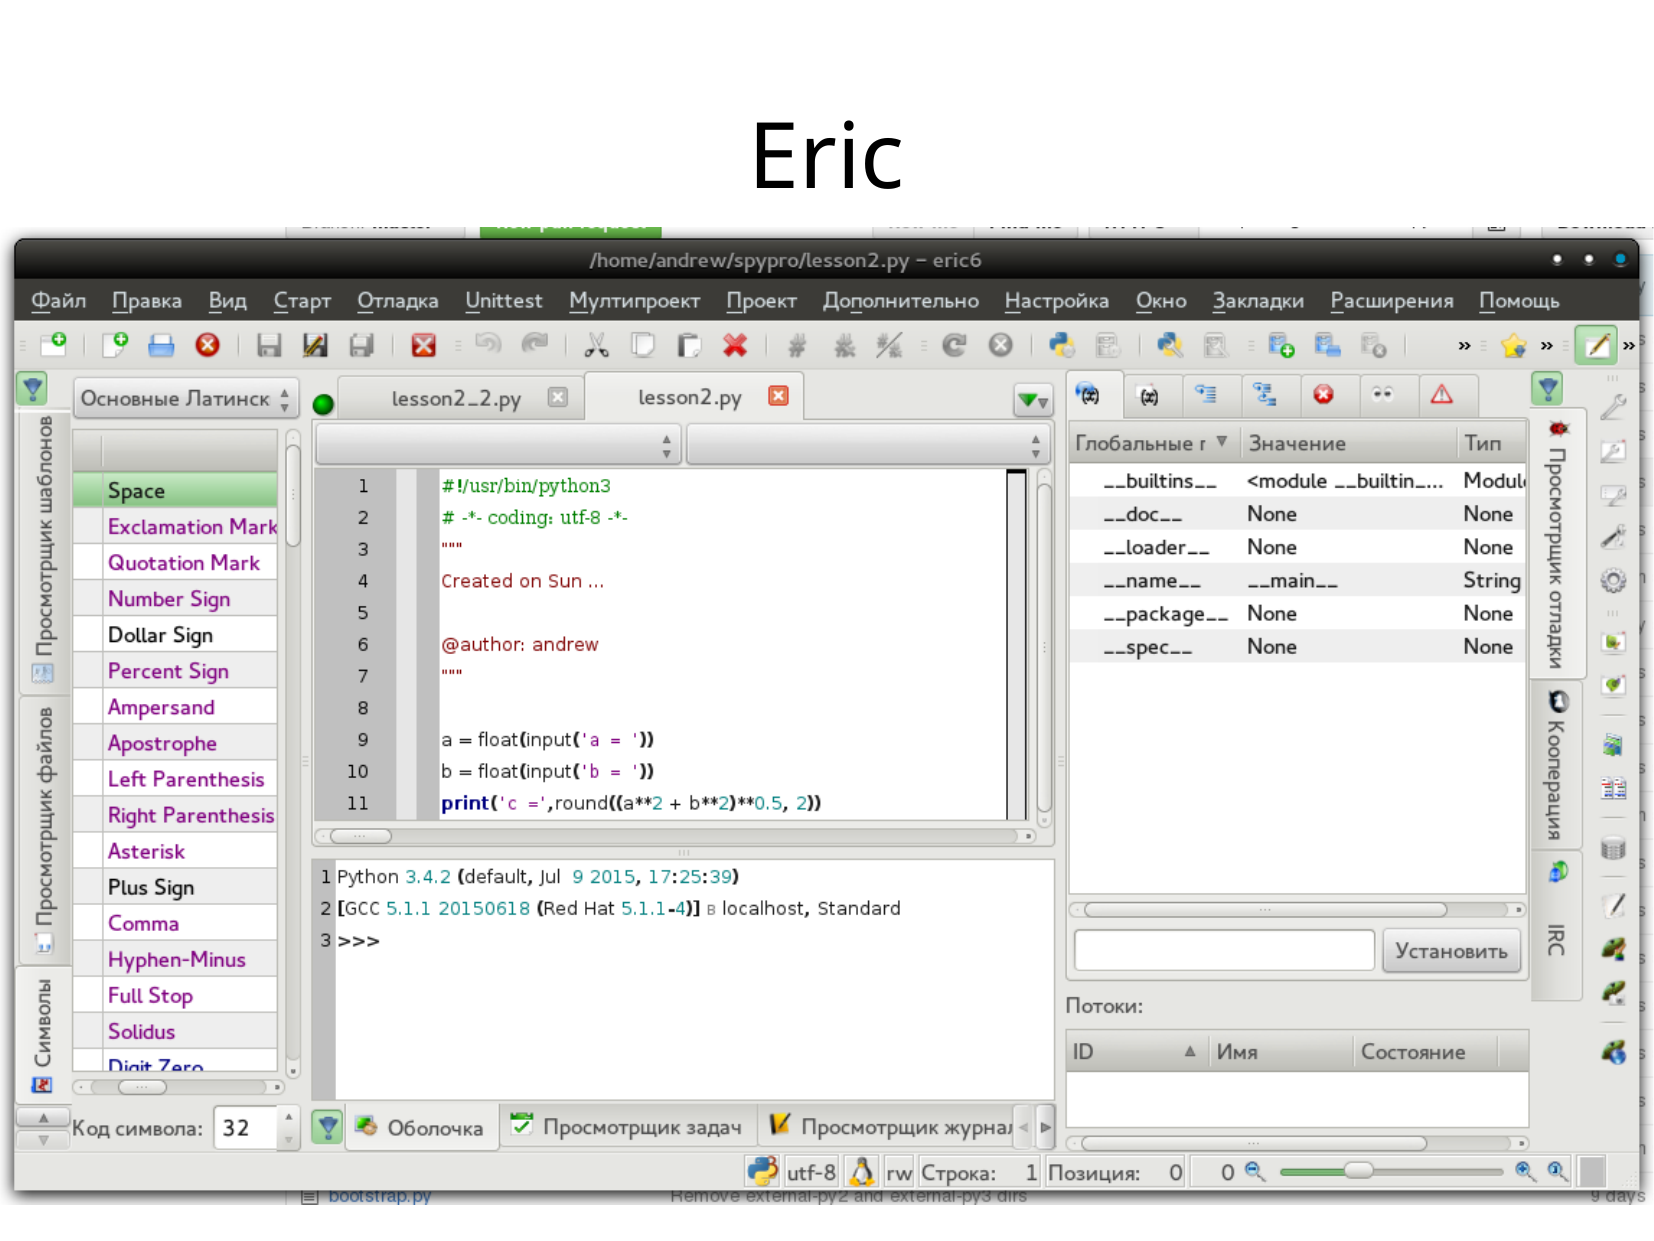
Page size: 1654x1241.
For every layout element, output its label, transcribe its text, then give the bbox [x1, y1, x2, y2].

picture [0, 227, 1654, 1205]
title Eric [82, 49, 1571, 227]
